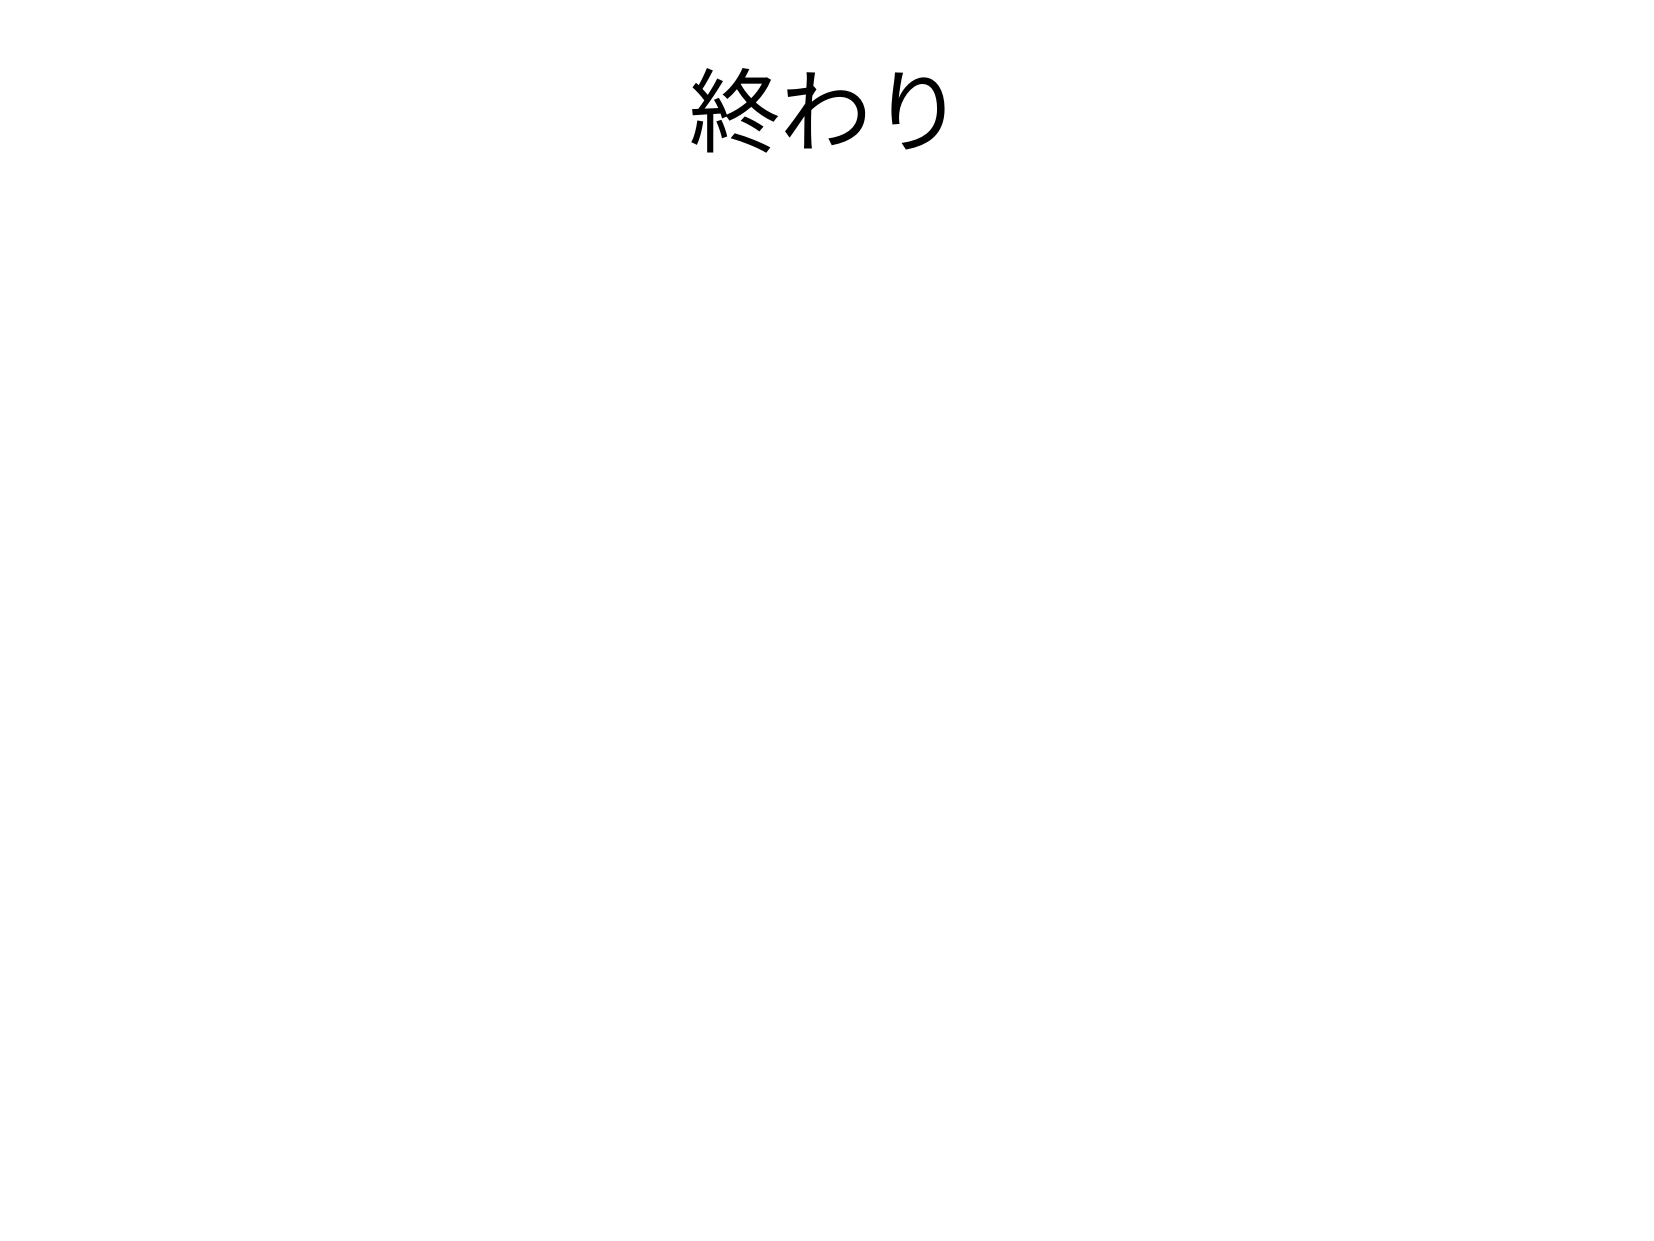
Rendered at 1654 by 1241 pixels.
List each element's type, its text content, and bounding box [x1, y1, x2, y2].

title 終わり [0, 2, 1654, 210]
